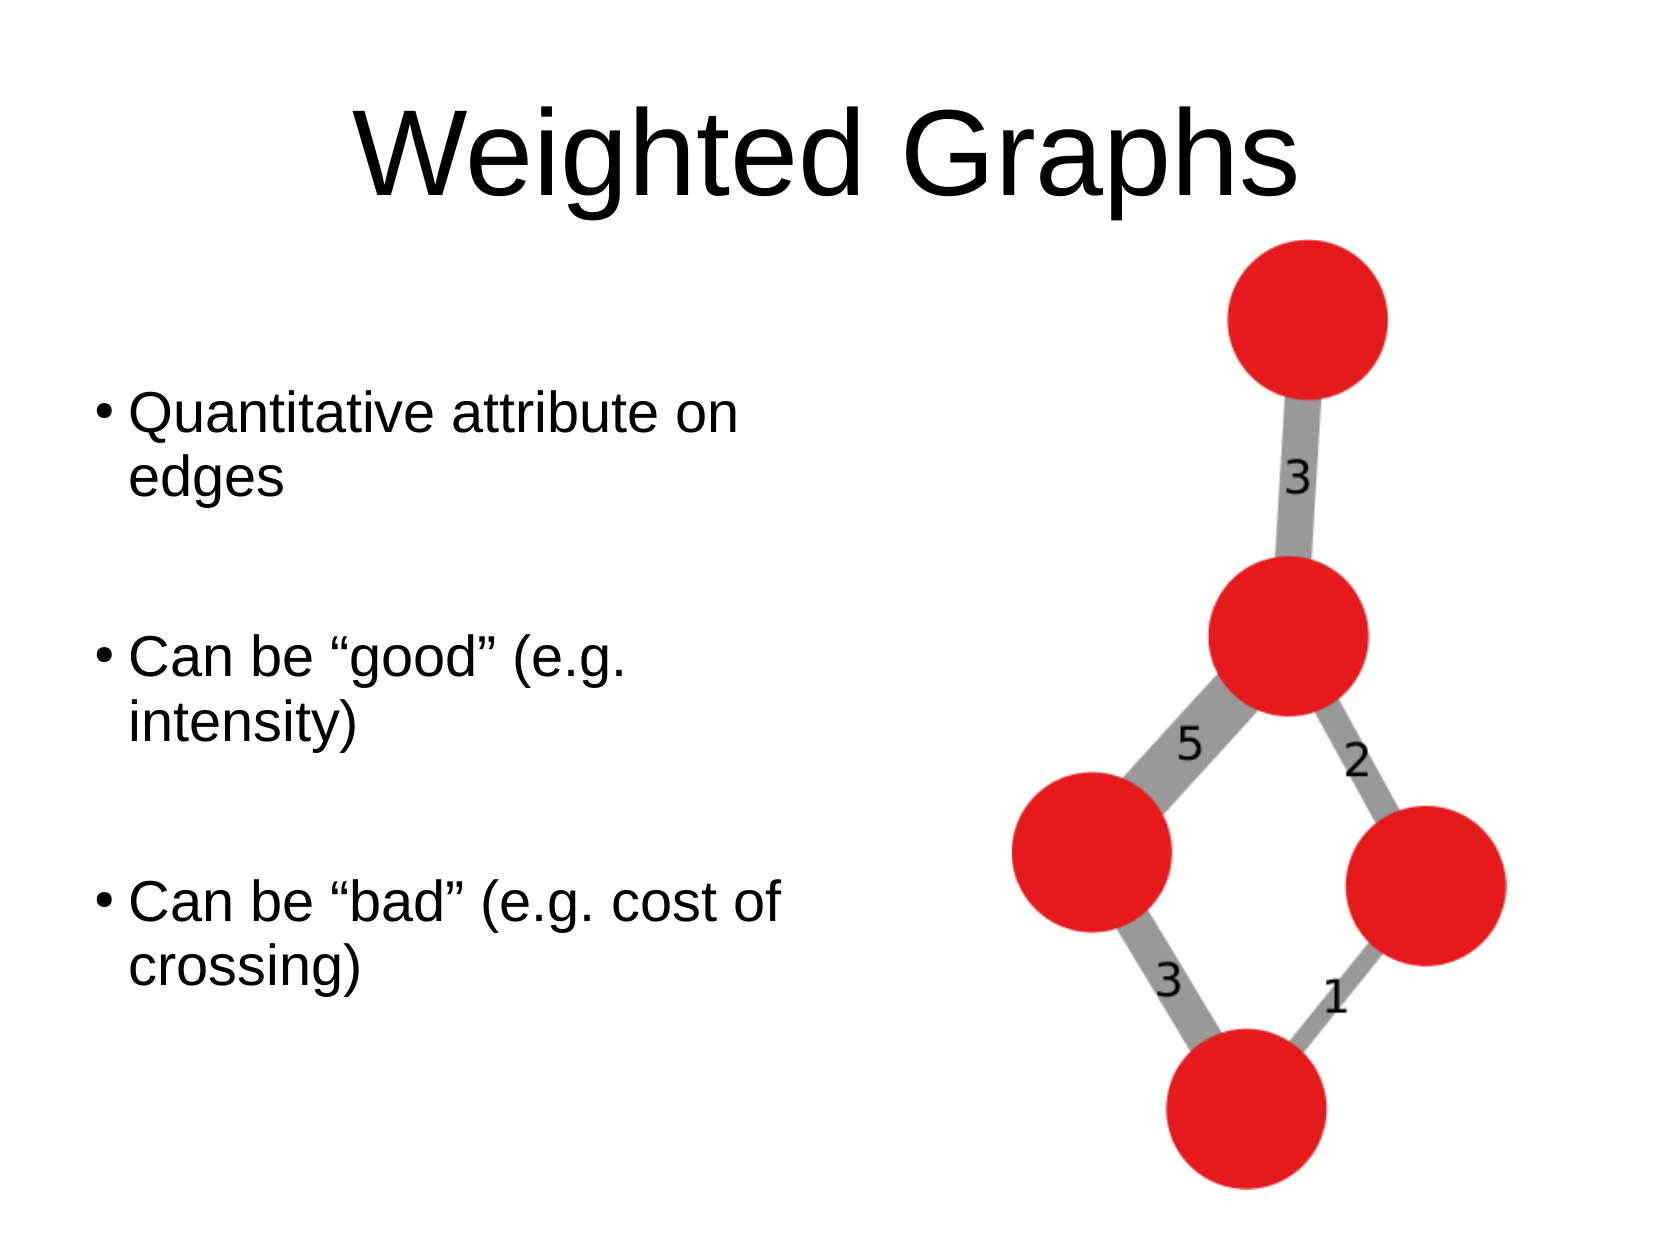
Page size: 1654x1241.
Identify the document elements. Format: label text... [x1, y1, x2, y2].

list Quantitative attribute on edges Can be “good” (e.g. intensity) Can be “bad” (e.g. cost of crossing) [82, 290, 809, 1010]
picture [1012, 239, 1507, 1190]
title Weighted Graphs [82, 49, 1571, 257]
